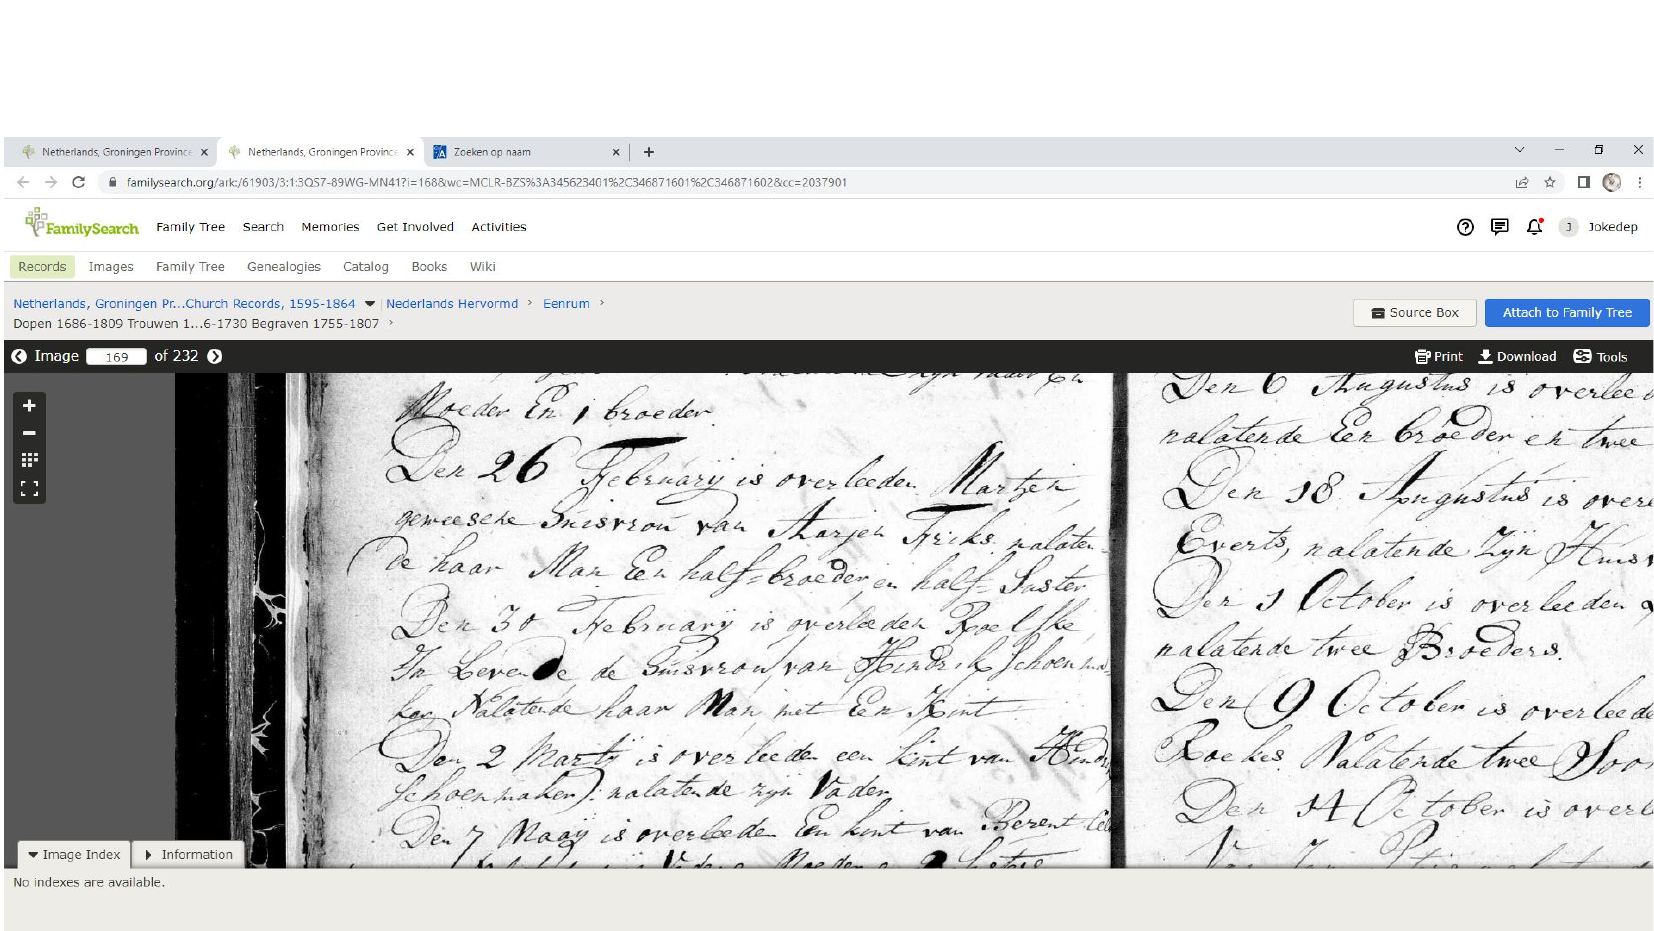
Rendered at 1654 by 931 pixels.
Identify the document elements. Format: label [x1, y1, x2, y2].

picture [4, 137, 1654, 931]
